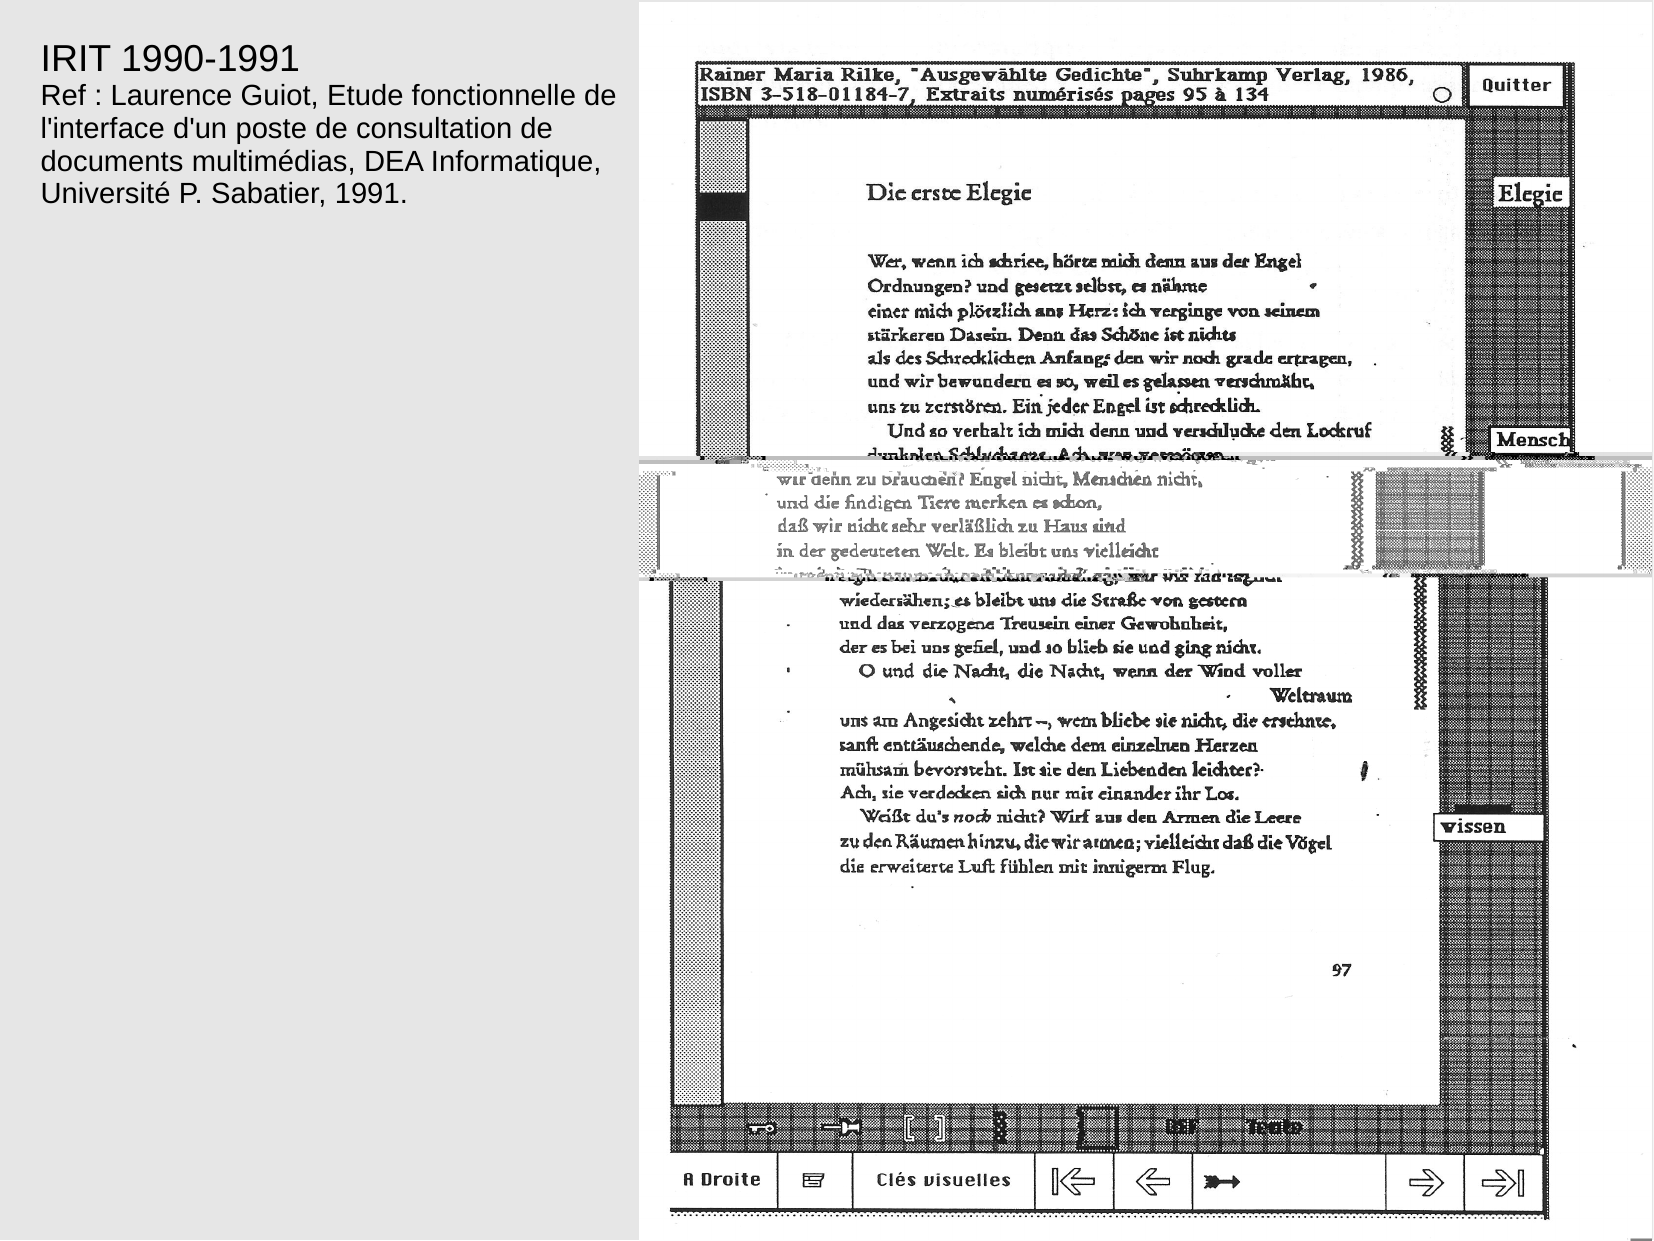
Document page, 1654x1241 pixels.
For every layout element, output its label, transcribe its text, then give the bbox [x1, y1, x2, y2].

picture [639, 2, 1652, 1241]
text_box IRIT 1990-1991 Ref : Laurence Guiot, Etude fonctionnelle de l'interface d'un poste de consultation de documents multimédias, DEA Informatique, Université P. Sabatier, 1991. [25, 29, 633, 218]
